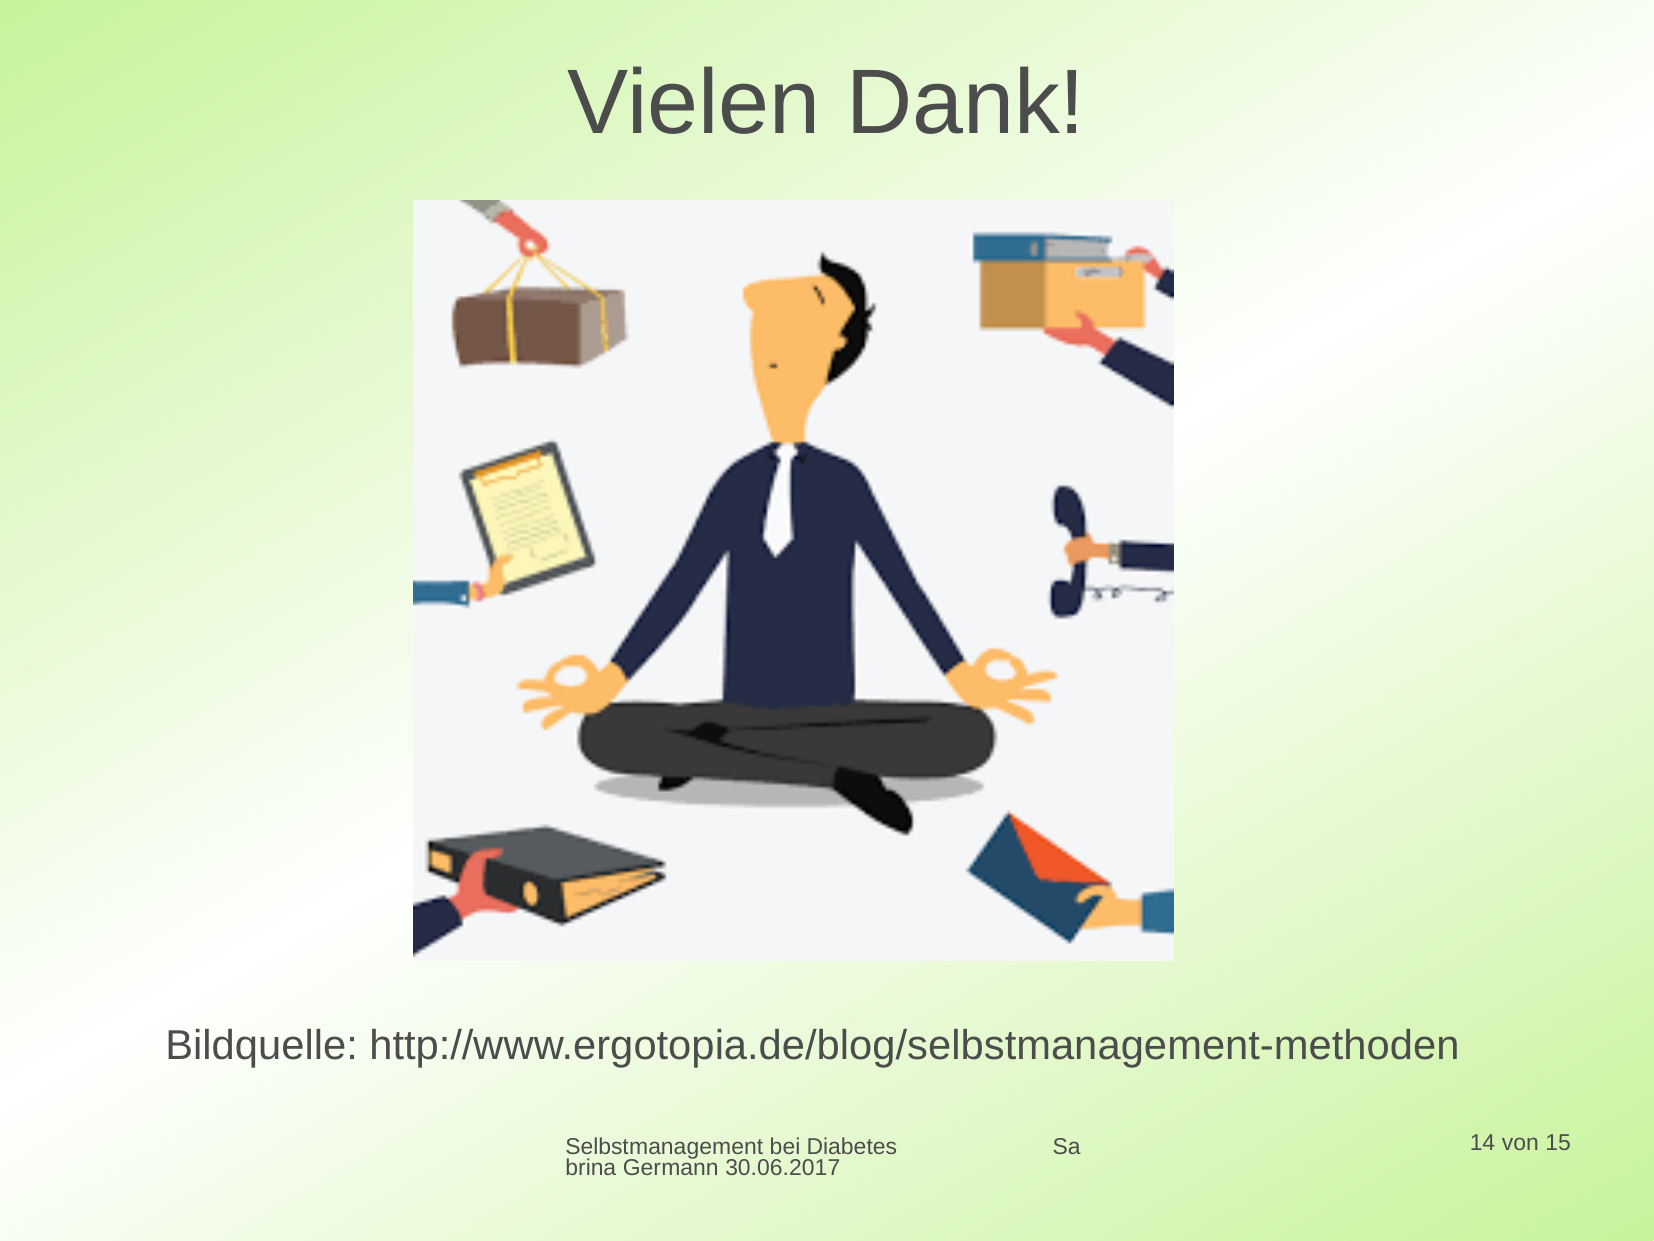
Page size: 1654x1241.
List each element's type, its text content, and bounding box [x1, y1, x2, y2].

list Bildquelle: http://www.ergotopia.de/blog/selbstmanagement-methoden [94, 1022, 1571, 1087]
title Vielen Dank! [82, 49, 1571, 154]
picture [413, 200, 1174, 961]
